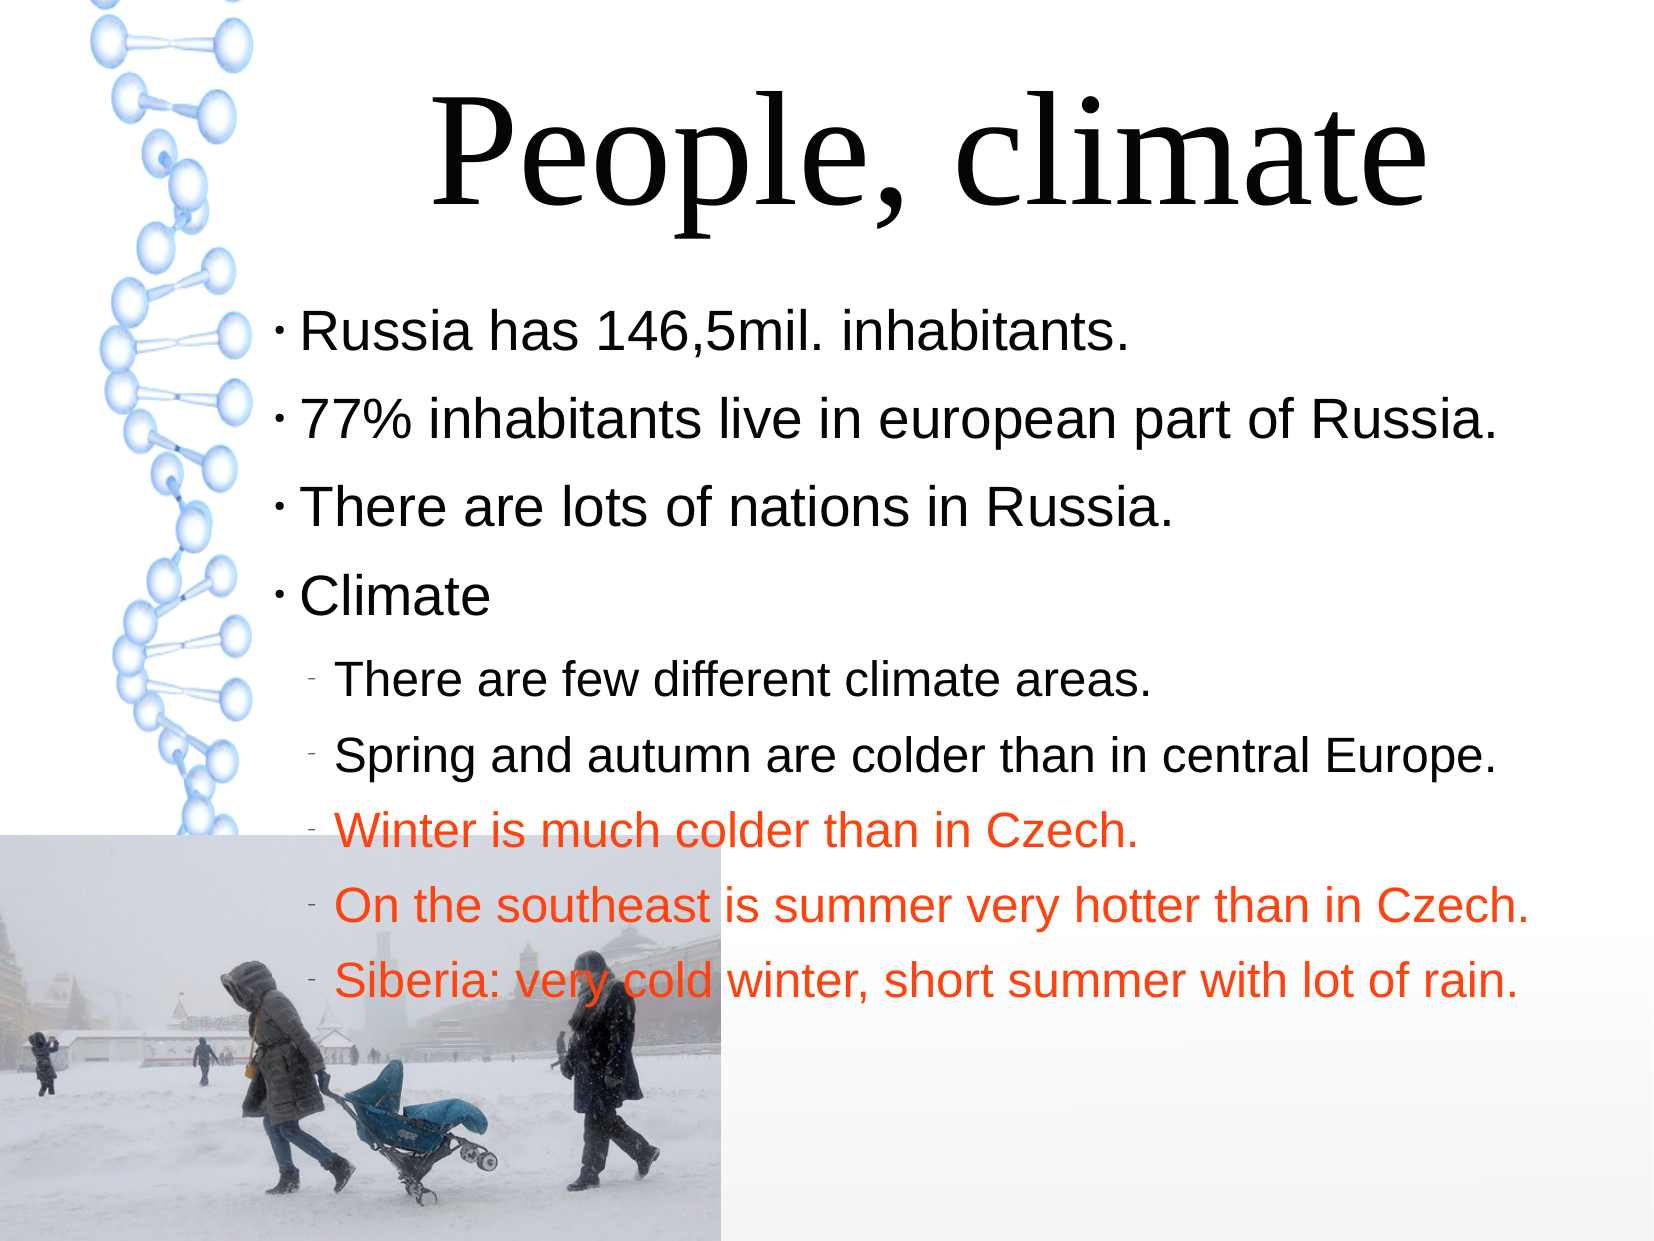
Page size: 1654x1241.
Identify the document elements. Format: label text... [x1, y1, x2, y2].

picture [0, 0, 1654, 1241]
title People, climate [265, 47, 1595, 252]
list Russia has 146,5mil. inhabitants. 77% inhabitants live in european part of Russia. There are lots of nations in Russia. Climate There are few different climate areas. Spring and autumn are colder than in central Europe. Winter is much colder than in Czech. On the southeast is summer very hotter than in Czech. Siberia: very cold winter, short summer with lot of rain. [265, 299, 1595, 1019]
